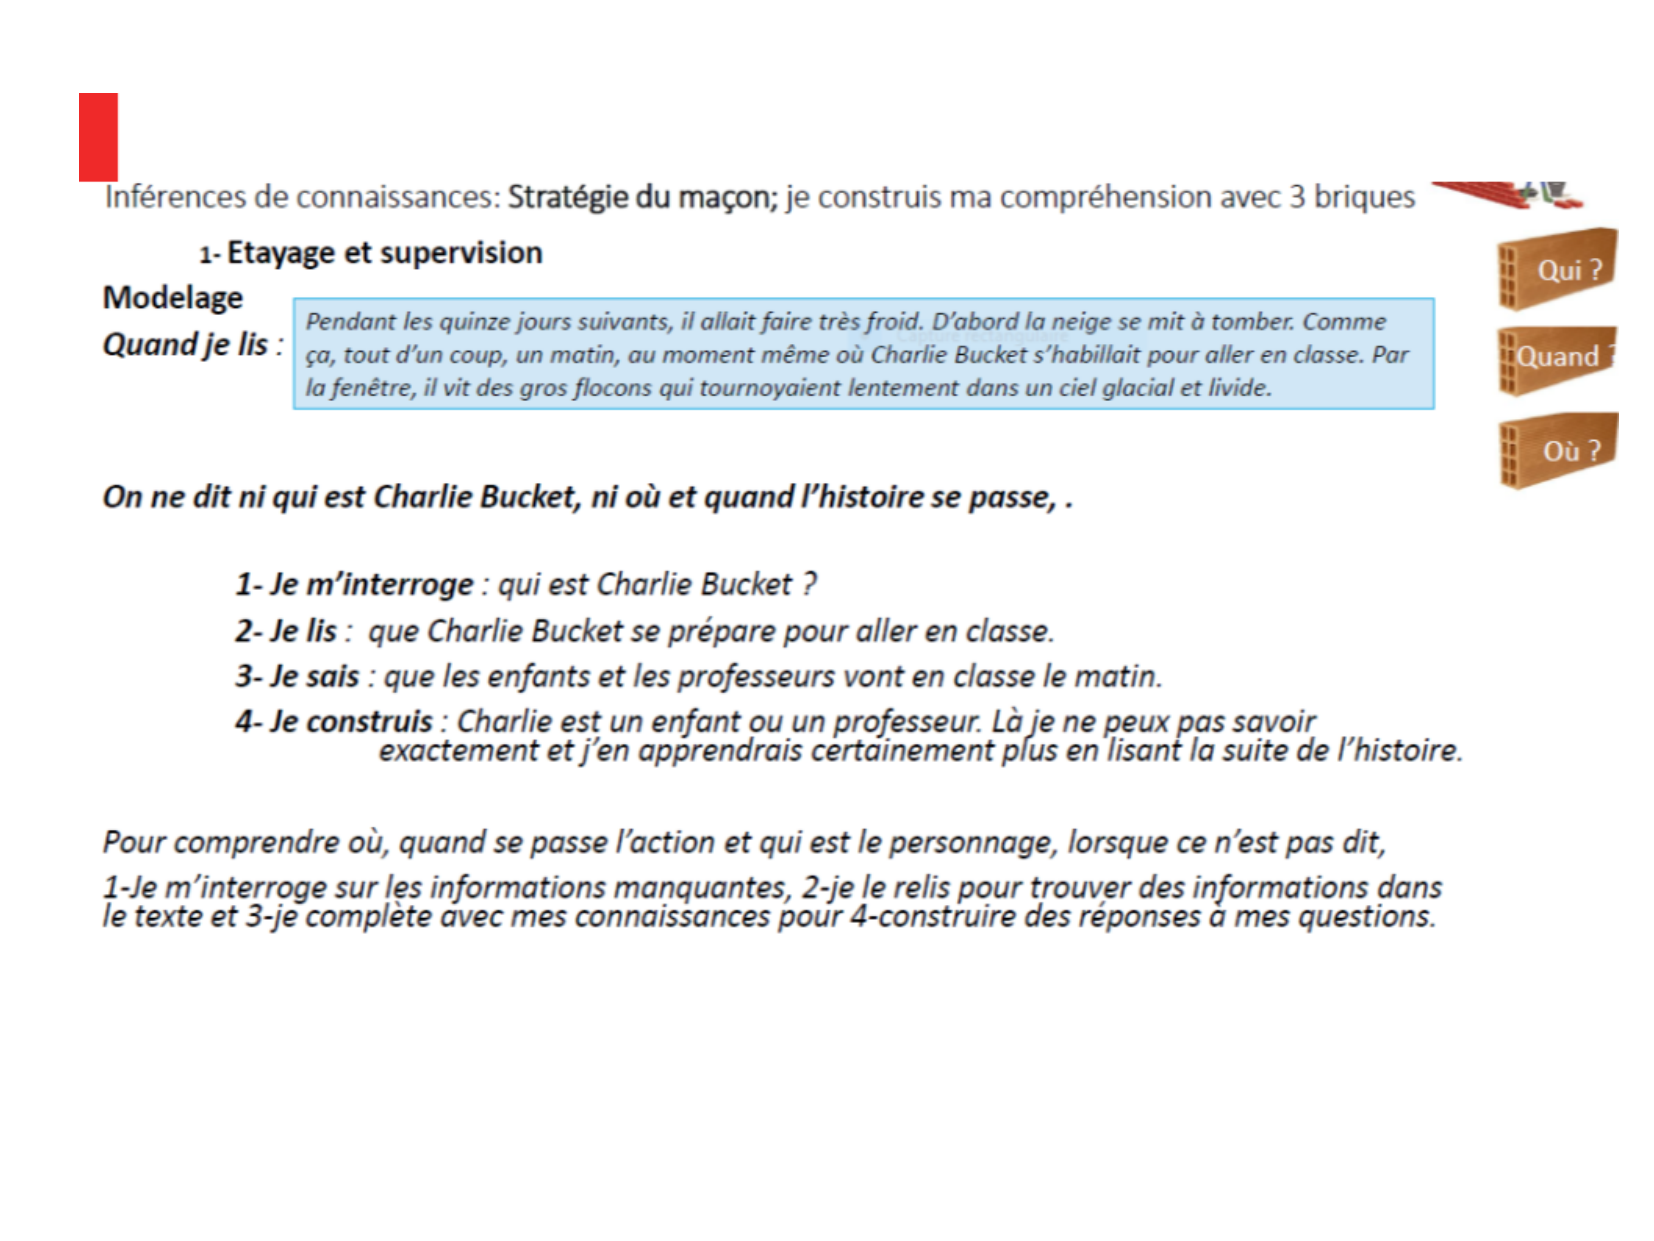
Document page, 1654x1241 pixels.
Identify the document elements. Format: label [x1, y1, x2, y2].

picture [79, 93, 1619, 1004]
